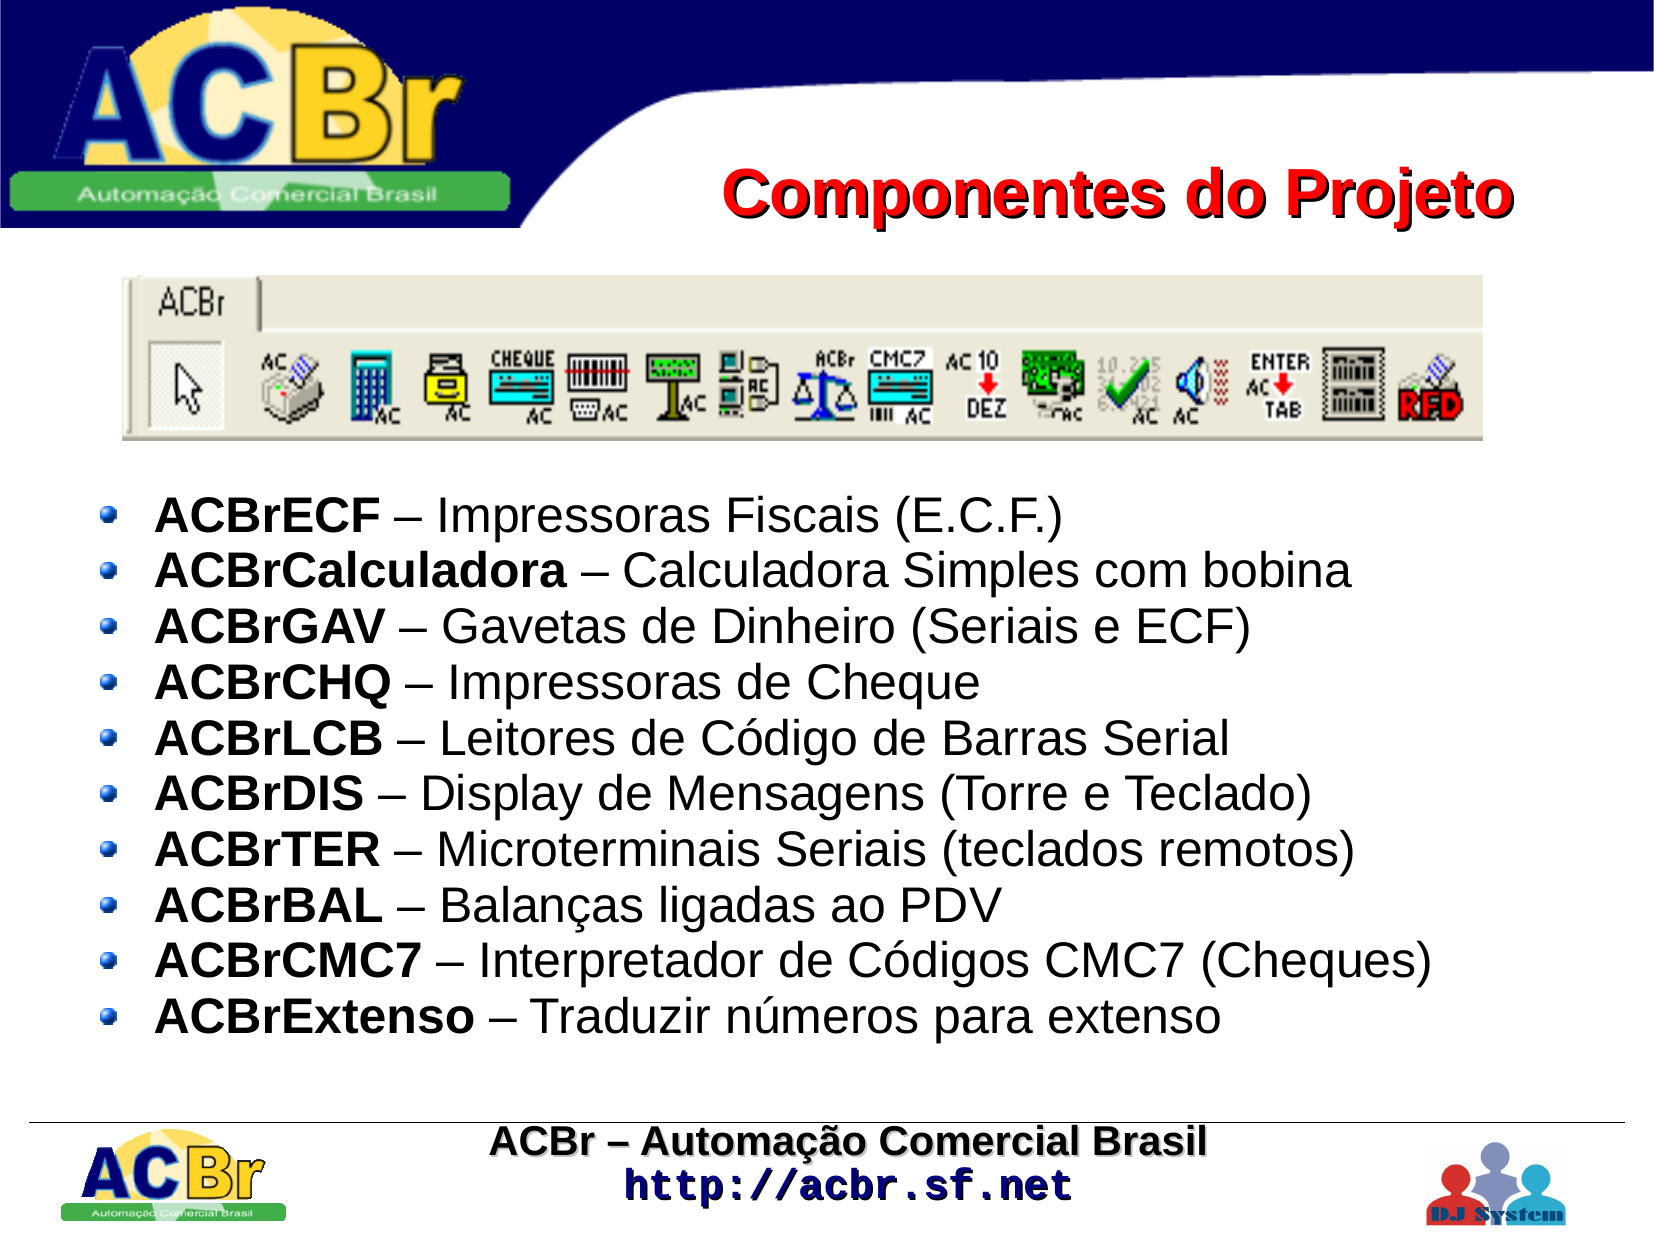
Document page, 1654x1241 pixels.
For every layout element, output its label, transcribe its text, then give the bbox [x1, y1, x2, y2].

picture [59, 1127, 287, 1224]
picture [1425, 1142, 1569, 1227]
list ACBrECF – Impressoras Fiscais (E.C.F.) ACBrCalculadora – Calculadora Simples com bobina ACBrGAV – Gavetas de Dinheiro (Seriais e ECF) ACBrCHQ – Impressoras de Cheque ACBrLCB – Leitores de Código de Barras Serial ACBrDIS – Display de Mensagens (Torre e Teclado) ACBrTER – Microterminais Seriais (teclados remotos) ACBrBAL – Balanças ligadas ao PDV ACBrCMC7 – Interpretador de Códigos CMC7 (Cheques) ACBrExtenso – Traduzir números para extenso [82, 486, 1571, 1103]
picture [122, 275, 1483, 441]
picture [0, 0, 1654, 228]
title Componentes do Projeto [604, 108, 1631, 277]
